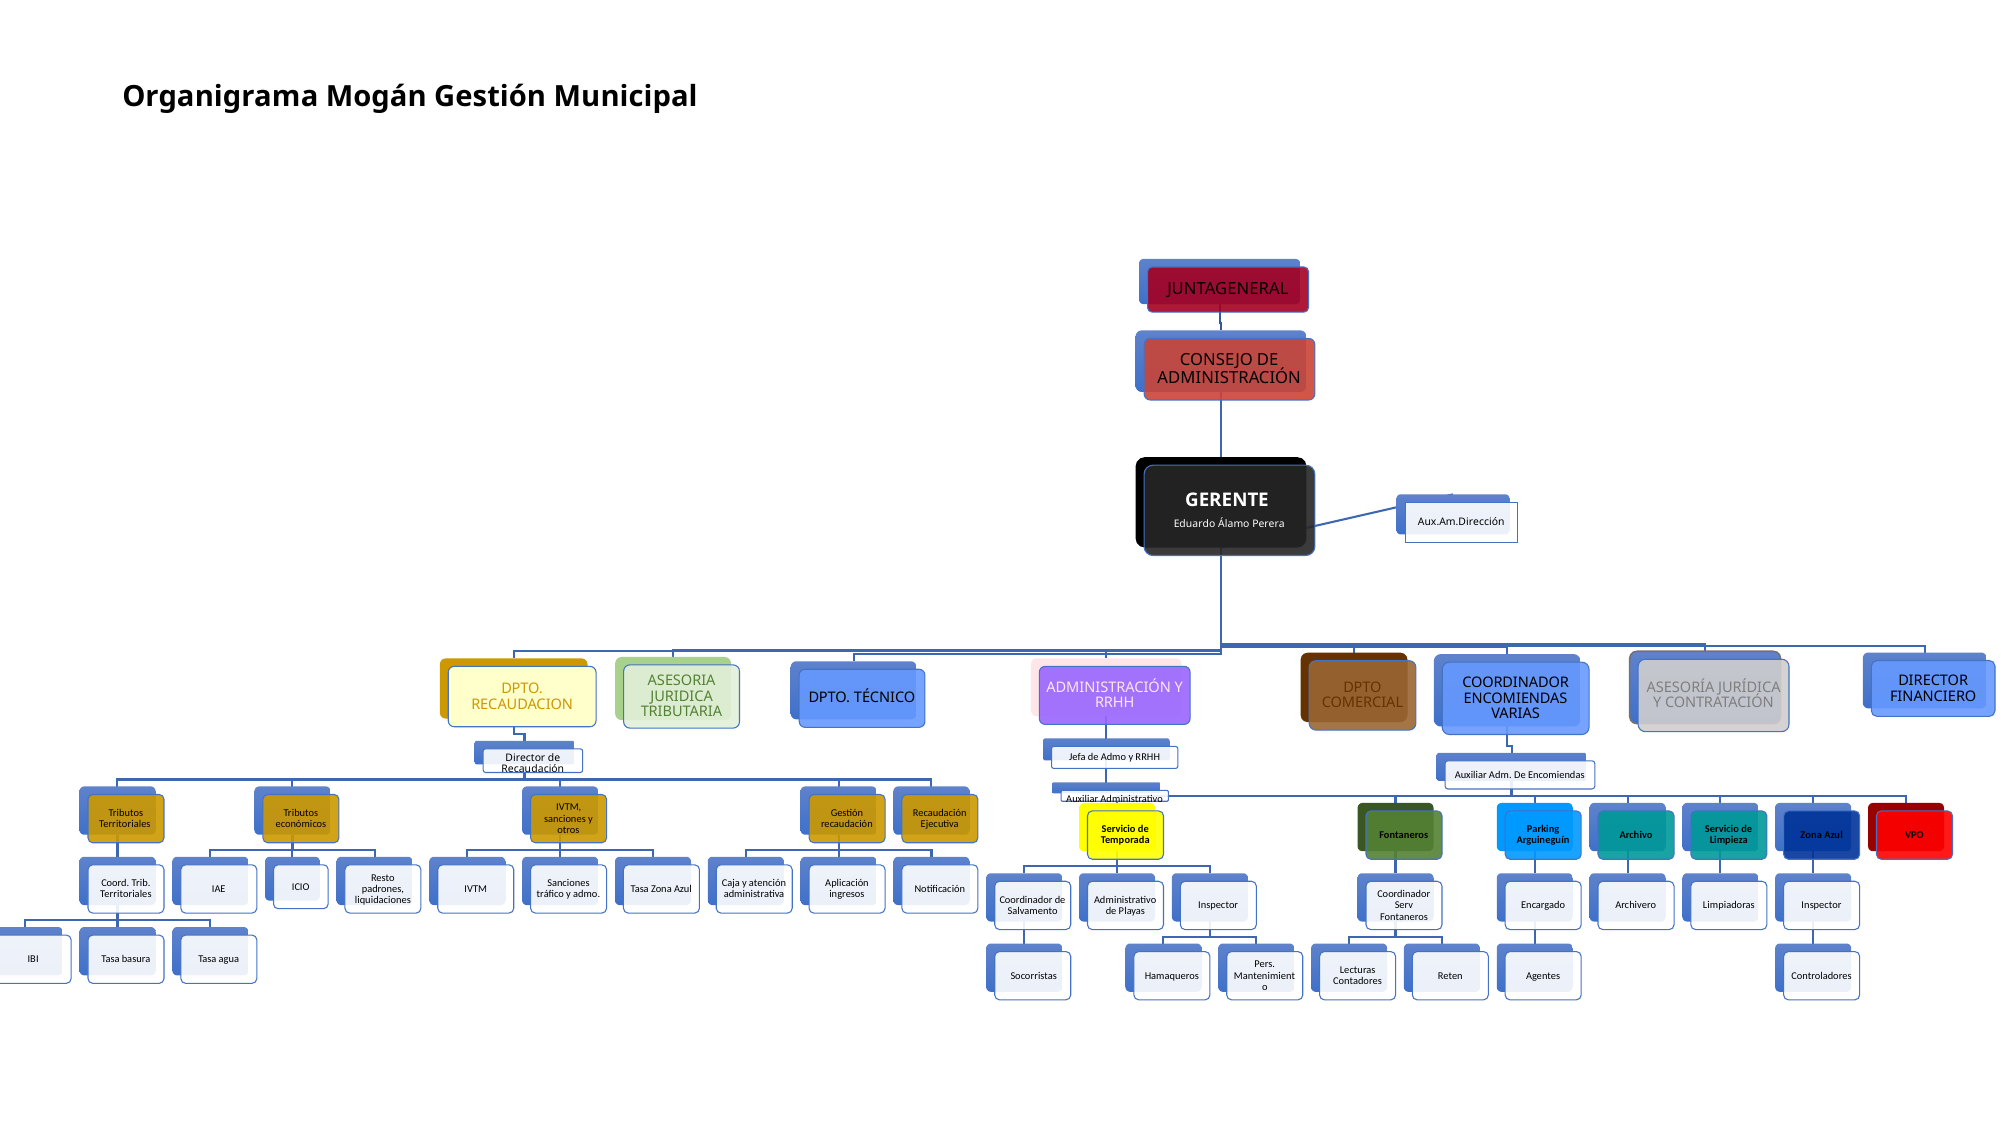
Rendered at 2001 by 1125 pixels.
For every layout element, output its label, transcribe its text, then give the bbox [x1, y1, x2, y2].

text_box [79, 927, 156, 976]
text_box Tasa agua [180, 935, 257, 984]
text_box Director de Recaudación [483, 748, 583, 773]
text_box [265, 856, 320, 901]
text_box Servicio de Limpieza [1690, 810, 1767, 860]
text_box Aplicación ingresos [809, 864, 886, 914]
text_box [1300, 652, 1408, 723]
text_box Administrativo de Playas [1087, 881, 1164, 930]
text_box [1125, 943, 1202, 992]
text_box [1079, 802, 1156, 852]
text_box [1775, 943, 1852, 992]
text_box [172, 856, 249, 906]
text_box Gestión recaudación [809, 794, 886, 843]
text_box ASESORIA JURIDICA TRIBUTARIA [623, 664, 740, 729]
text_box [336, 856, 413, 906]
text_box ASESORÍA JURÍDICA Y CONTRATACIÓN [1638, 659, 1790, 732]
text_box Hamaqueros [1133, 951, 1210, 1000]
text_box IVTM, sanciones y otros [530, 794, 607, 843]
text_box [1357, 873, 1434, 922]
text_box Lecturas Contadores [1319, 951, 1396, 1000]
text_box JUNTAGENERAL [1147, 266, 1309, 313]
text_box [1496, 943, 1573, 992]
text_box [1496, 802, 1573, 852]
text_box Parking Arguineguín [1505, 810, 1582, 860]
text_box [1862, 652, 1987, 709]
text_box [893, 856, 970, 906]
text_box [986, 873, 1063, 922]
text_box Inspector [1180, 881, 1257, 930]
text_box CONSEJO DE ADMINISTRACIÓN [1144, 338, 1315, 400]
text_box Auxiliar Administrativo [1061, 790, 1169, 802]
text_box [1496, 873, 1573, 922]
text_box Coordinador de Salvamento [994, 881, 1071, 930]
text_box IAE [180, 864, 257, 914]
text_box [1436, 752, 1587, 781]
text_box [800, 856, 877, 906]
text_box ADMINISTRACIÓN Y RRHH [1039, 666, 1191, 725]
text_box [800, 786, 877, 835]
text_box [1403, 943, 1480, 992]
text_box Controladores [1783, 951, 1860, 1000]
text_box [1052, 782, 1160, 794]
text_box [1433, 654, 1581, 727]
text_box [439, 658, 588, 719]
text_box Notificación [901, 864, 978, 914]
text_box Tasa basura [87, 935, 164, 984]
text_box Aux.Am.Dirección [1405, 502, 1518, 543]
text_box DPTO. RECAUDACION [448, 666, 597, 727]
text_box [1682, 802, 1759, 852]
text_box Resto padrones, liquidaciones [344, 864, 421, 914]
text_box Recaudación Ejecutiva [901, 794, 978, 843]
text_box [1775, 802, 1852, 852]
text_box DPTO. TÉCNICO [799, 669, 925, 728]
text_box IVTM [437, 864, 514, 914]
text_box Agentes [1505, 951, 1582, 1000]
text_box [474, 740, 575, 765]
text_box Limpiadoras [1690, 881, 1767, 930]
text_box GERENTE Eduardo Álamo Perera [1144, 465, 1315, 556]
text_box [0, 927, 63, 935]
text_box [1357, 802, 1434, 852]
text_box Tributos Territoriales [87, 794, 164, 843]
text_box [522, 856, 599, 906]
text_box [1079, 873, 1156, 922]
text_box [1589, 873, 1666, 922]
text_box [1030, 658, 1182, 717]
text_box [1135, 457, 1307, 548]
text_box Jefa de Admo y RRHH [1051, 746, 1178, 769]
text_box [172, 927, 249, 976]
text_box Socorristas [994, 951, 1071, 1000]
title Organigrama Mogán Gestión Municipal [47, 66, 774, 121]
text_box [1135, 330, 1307, 392]
text_box Reten [1412, 951, 1489, 1000]
text_box COORDINADOR ENCOMIENDAS VARIAS [1442, 662, 1590, 735]
text_box [893, 786, 970, 835]
text_box Archivo [1598, 810, 1675, 860]
text_box Zona Azul [1783, 810, 1860, 860]
text_box [707, 856, 784, 906]
text_box [615, 656, 732, 721]
text_box Coord. Trib. Territoriales [87, 864, 164, 914]
text_box DIRECTOR FINANCIERO [1871, 660, 1996, 717]
text_box [615, 856, 692, 906]
text_box VPO [1876, 810, 1953, 860]
text_box [1171, 873, 1248, 922]
text_box Pers. Mantenimiento [1226, 951, 1303, 1000]
text_box [1396, 494, 1510, 535]
text_box Caja y atención administrativa [716, 864, 793, 914]
text_box [79, 786, 156, 835]
text_box Encargado [1505, 881, 1582, 930]
text_box Servicio de Temporada [1087, 810, 1164, 860]
text_box [1629, 651, 1781, 724]
text_box [986, 943, 1063, 992]
text_box [1868, 802, 1945, 852]
text_box [429, 856, 506, 906]
text_box [1682, 873, 1759, 922]
text_box [522, 786, 599, 835]
text_box Sanciones tráfico y admo. [530, 864, 607, 914]
text_box [79, 856, 156, 906]
text_box [1218, 943, 1295, 992]
text_box DPTO COMERCIAL [1309, 660, 1416, 731]
text_box Tasa Zona Azul [623, 864, 700, 914]
text_box Auxiliar Adm. De Encomiendas [1445, 760, 1595, 789]
text_box [1775, 873, 1852, 922]
text_box [1589, 802, 1666, 852]
text_box [1311, 943, 1388, 992]
text_box Coordinador Serv Fontaneros [1366, 881, 1443, 930]
text_box [254, 786, 331, 835]
text_box IBI [0, 935, 72, 984]
text_box [790, 661, 917, 720]
text_box Inspector [1783, 881, 1860, 930]
text_box [1043, 738, 1170, 761]
text_box Tributos económicos [262, 794, 339, 843]
text_box [1139, 258, 1301, 305]
text_box Fontaneros [1366, 810, 1443, 860]
text_box ICIO [273, 864, 329, 909]
text_box Archivero [1598, 881, 1675, 930]
